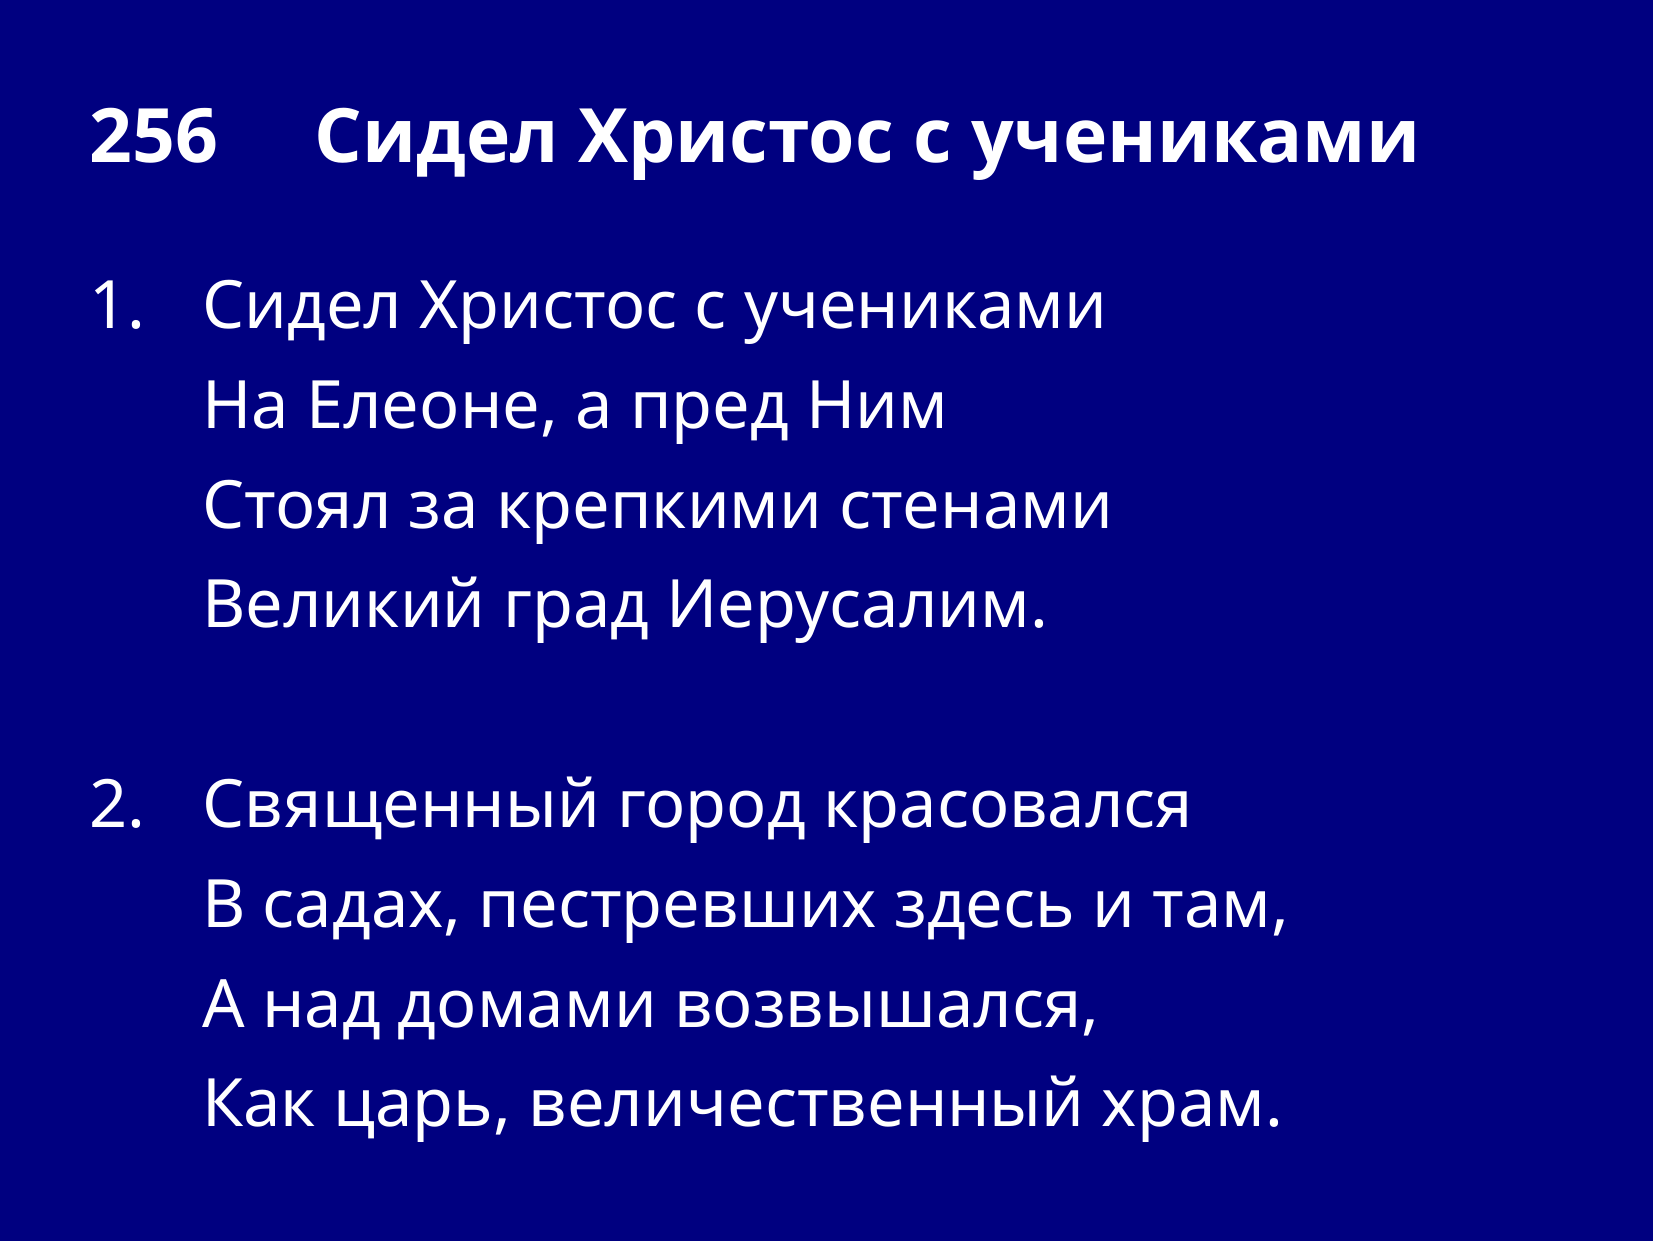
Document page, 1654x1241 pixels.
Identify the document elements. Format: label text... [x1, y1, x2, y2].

text_box 1. Сидел Христос с учениками На Елеоне, а пред Ним Стоял за крепкими стенами Великий град Иерусалим. 2. Священный город красовался В садах, пестревших здесь и там, А над домами возвышался, Как царь, величественный храм. [75, 188, 1576, 1163]
text_box 256 Сидел Христос с учениками [75, 75, 1576, 188]
